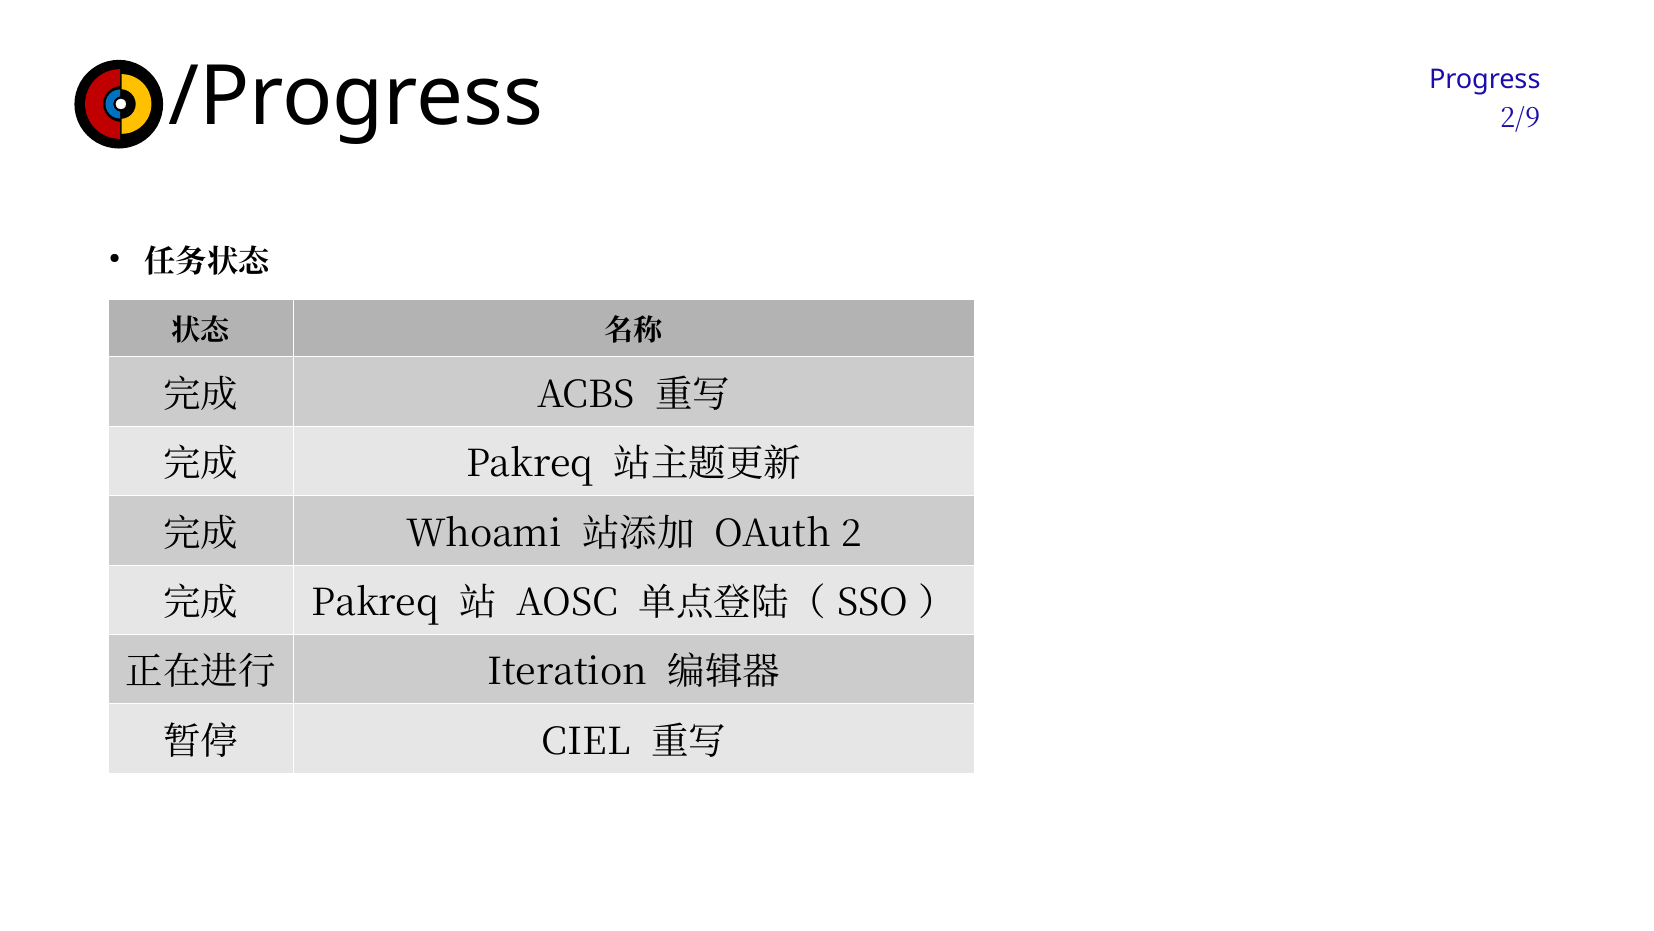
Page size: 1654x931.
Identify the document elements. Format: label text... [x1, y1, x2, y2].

table_cell 完成 [109, 566, 293, 634]
text_box Progress <编号>/9 [1414, 52, 1592, 223]
table_cell 暂停 [109, 704, 293, 773]
table_cell ACBS 重写 [294, 357, 974, 426]
table_header 名称 [294, 300, 974, 356]
table_cell Iteration 编辑器 [294, 635, 974, 703]
table_cell 正在进行 [109, 635, 293, 703]
table_cell 完成 [109, 496, 293, 565]
table_cell Whoami 站添加 OAuth 2 [294, 496, 974, 565]
text_box /Progress [153, 28, 697, 163]
table_cell Pakreq 站 AOSC 单点登陆（SSO） [294, 566, 974, 634]
table_cell 完成 [109, 427, 293, 495]
table_cell 完成 [109, 357, 293, 426]
table_cell CIEL 重写 [294, 704, 974, 773]
picture [71, 57, 153, 151]
table_header 状态 [109, 300, 293, 356]
table_cell Pakreq 站主题更新 [294, 427, 974, 495]
text_box 任务状态 [94, 206, 980, 302]
